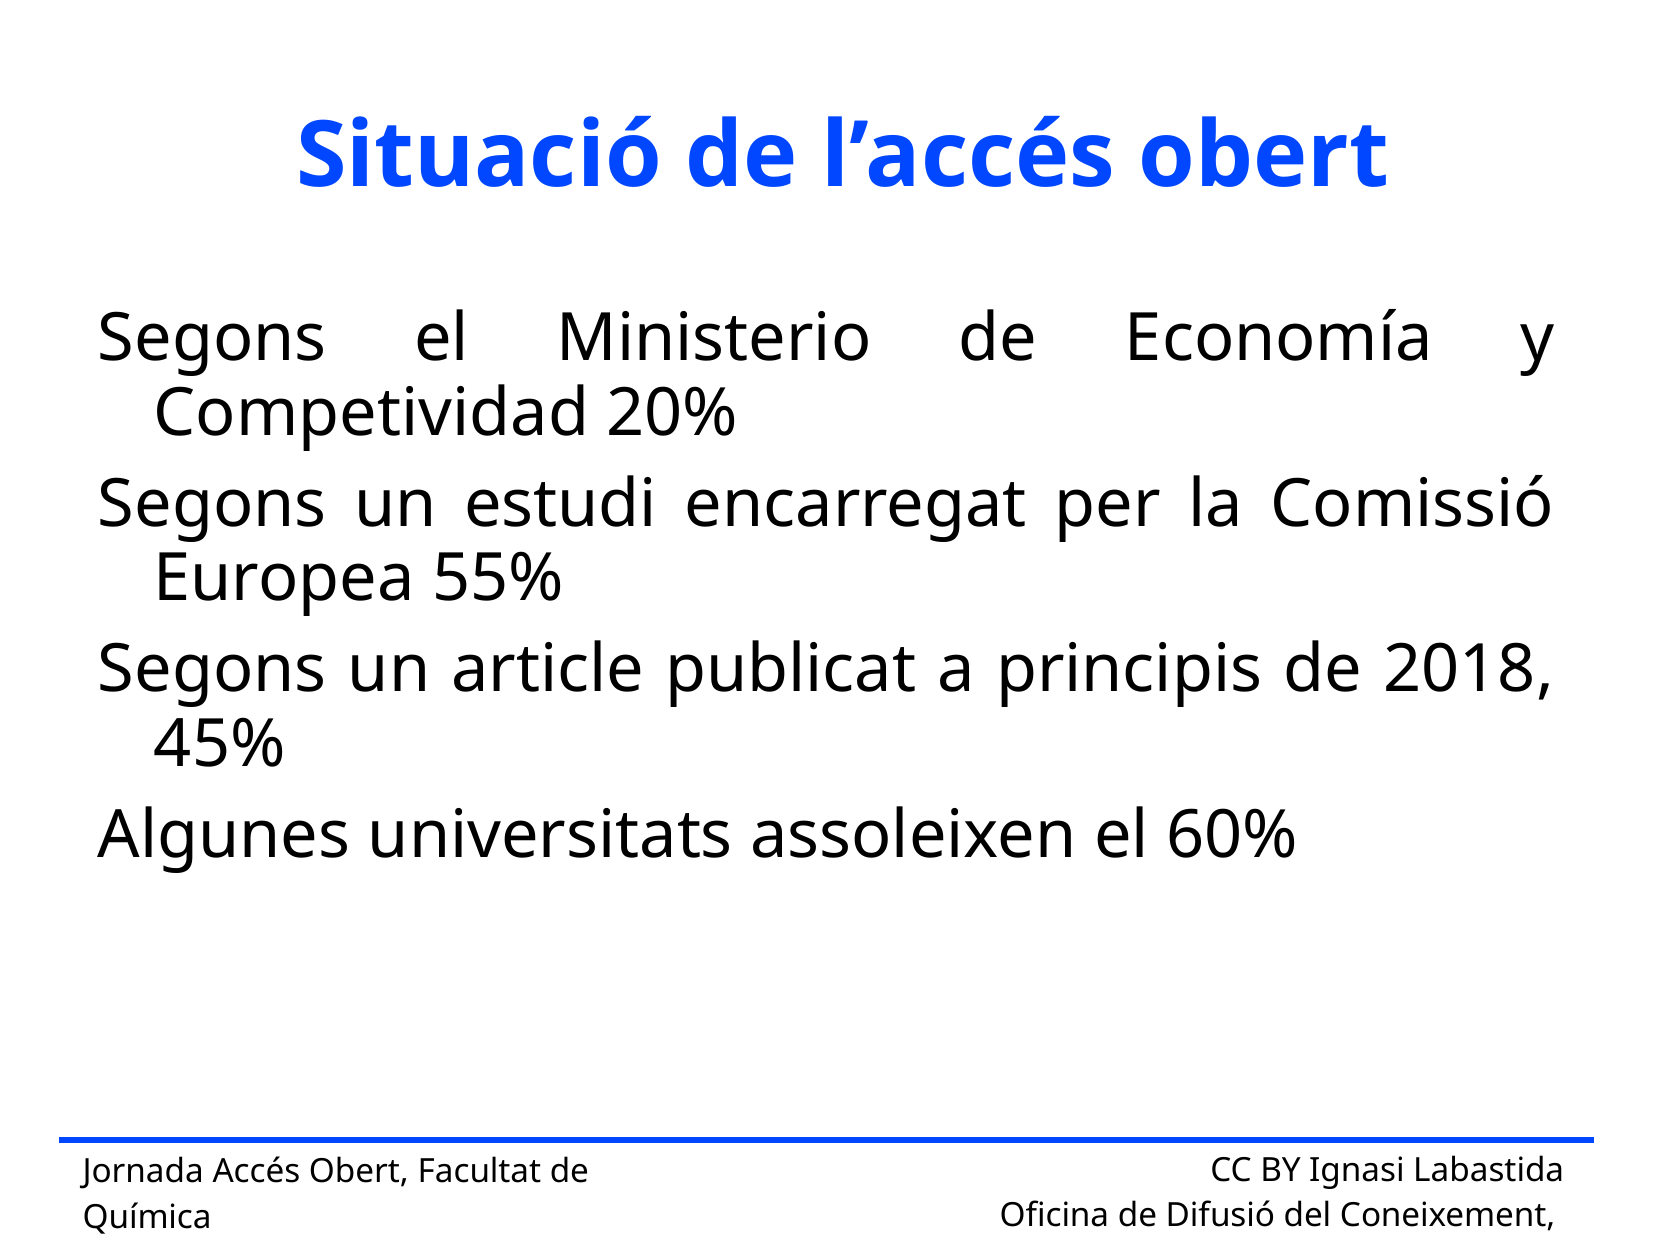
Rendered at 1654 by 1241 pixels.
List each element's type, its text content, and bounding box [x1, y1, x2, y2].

list Segons el Ministerio de Economía y Competividad 20% Segons un estudi encarregat per la Comissió Europea 55% Segons un article publicat a principis de 2018, 45% Algunes universitats assoleixen el 60% [82, 289, 1571, 1108]
title Situació de l’accés obert [82, 38, 1571, 267]
